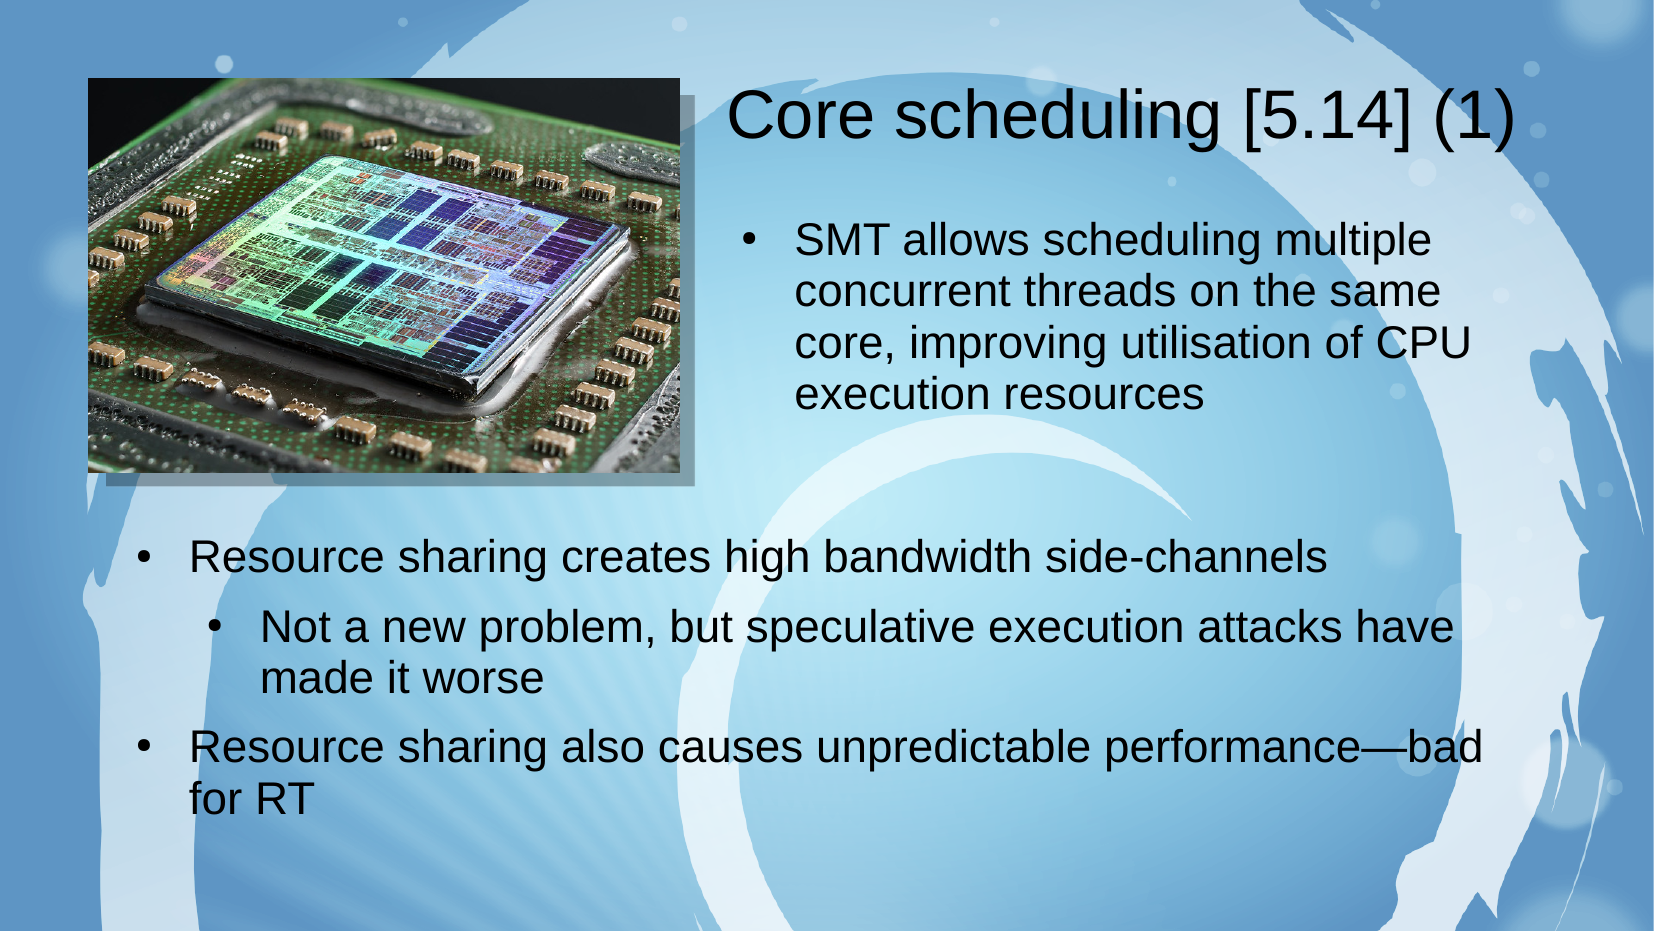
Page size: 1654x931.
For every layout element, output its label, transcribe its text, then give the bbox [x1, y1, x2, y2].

list Resource sharing creates high bandwidth side-channels Not a new problem, but speculative execution attacks have made it worse Resource sharing also causes unpredictable performance—bad for RT [118, 531, 1536, 832]
text_box SMT allows scheduling multiple concurrent threads on the same core, improving utilisation of CPU execution resources [708, 206, 1536, 502]
title Core scheduling [5.14] (1) [708, 37, 1536, 193]
picture [0, 0, 1654, 931]
